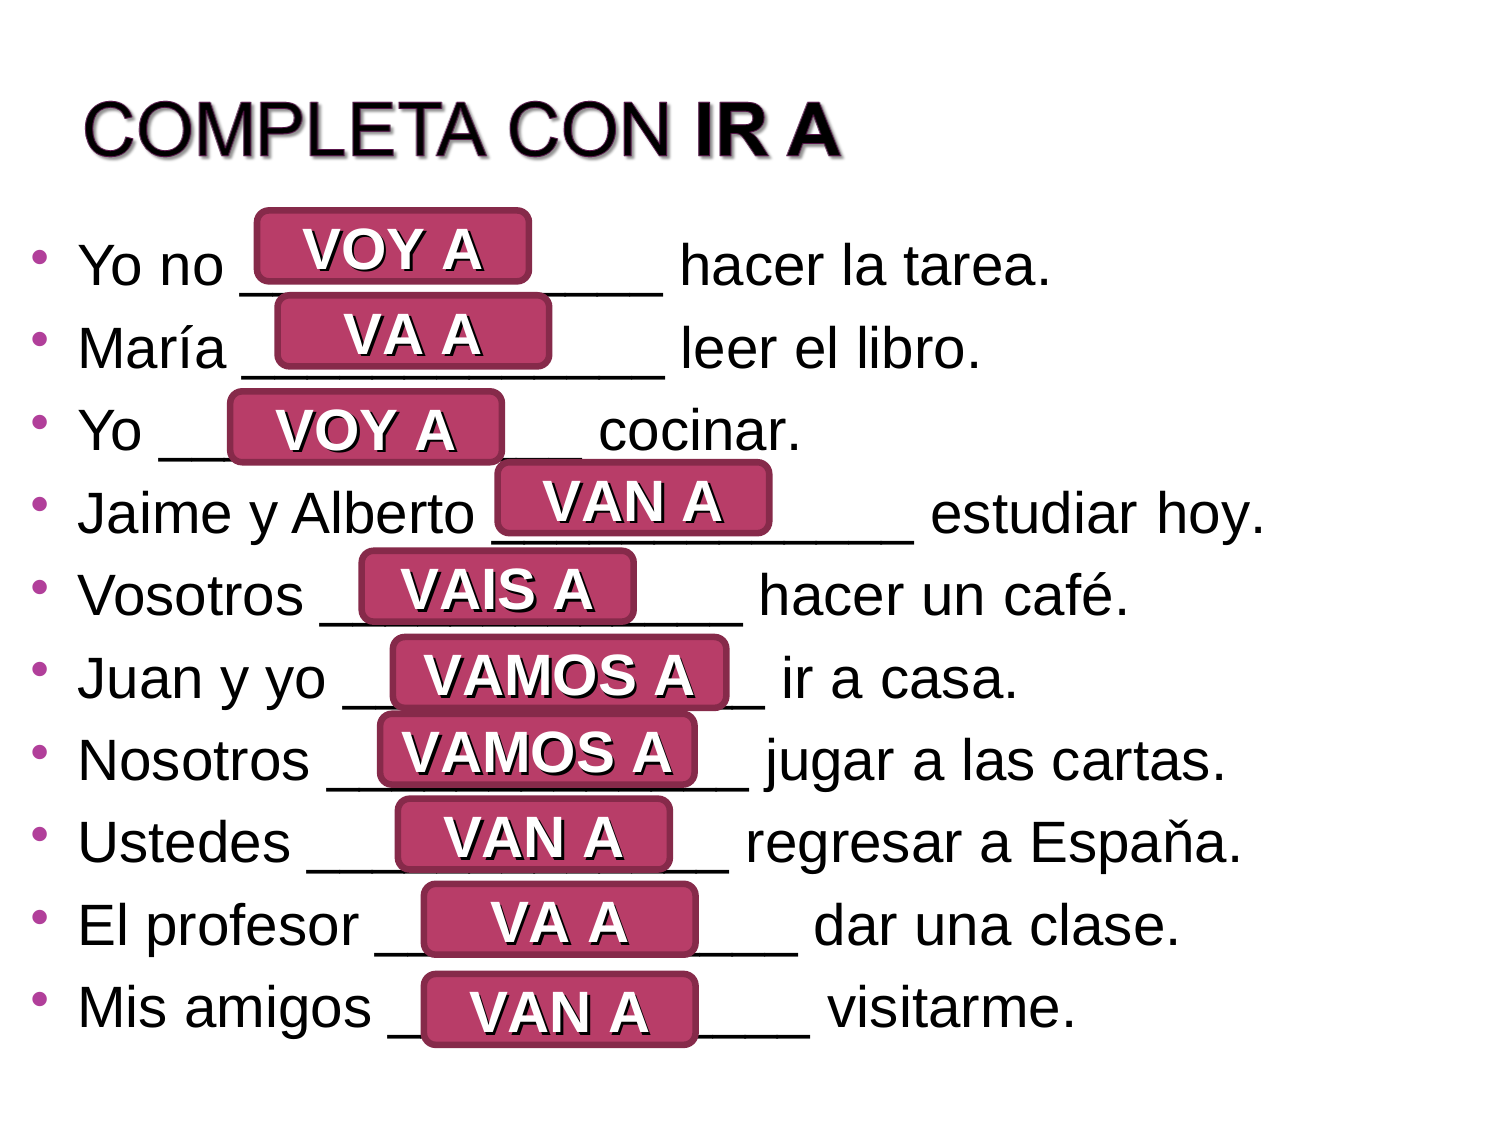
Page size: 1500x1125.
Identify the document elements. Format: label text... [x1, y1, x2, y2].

text_box VOY A [257, 210, 529, 282]
text_box VAMOS A [380, 713, 695, 785]
list Yo no _____________ hacer la tarea. María _____________ leer el libro. Yo _____________ cocinar. Jaime y Alberto _____________ estudiar hoy. Vosotros _____________ hacer un café. Juan y yo _____________ ir a casa. Nosotros _____________ jugar a las cartas. Ustedes _____________ regresar a Espaňa. El profesor _____________ dar una clase. Mis amigos _____________ visitarme. [17, 220, 1353, 1125]
text_box VAN A [397, 798, 670, 870]
text_box VOY A [230, 391, 502, 463]
text_box VA A [277, 295, 550, 367]
text_box VAIS A [361, 550, 634, 622]
text_box VAN A [497, 462, 770, 534]
text_box VAN A [423, 973, 696, 1045]
text_box [35, 53, 1264, 220]
text_box VAMOS A [392, 636, 727, 708]
text_box VA A [423, 883, 696, 955]
